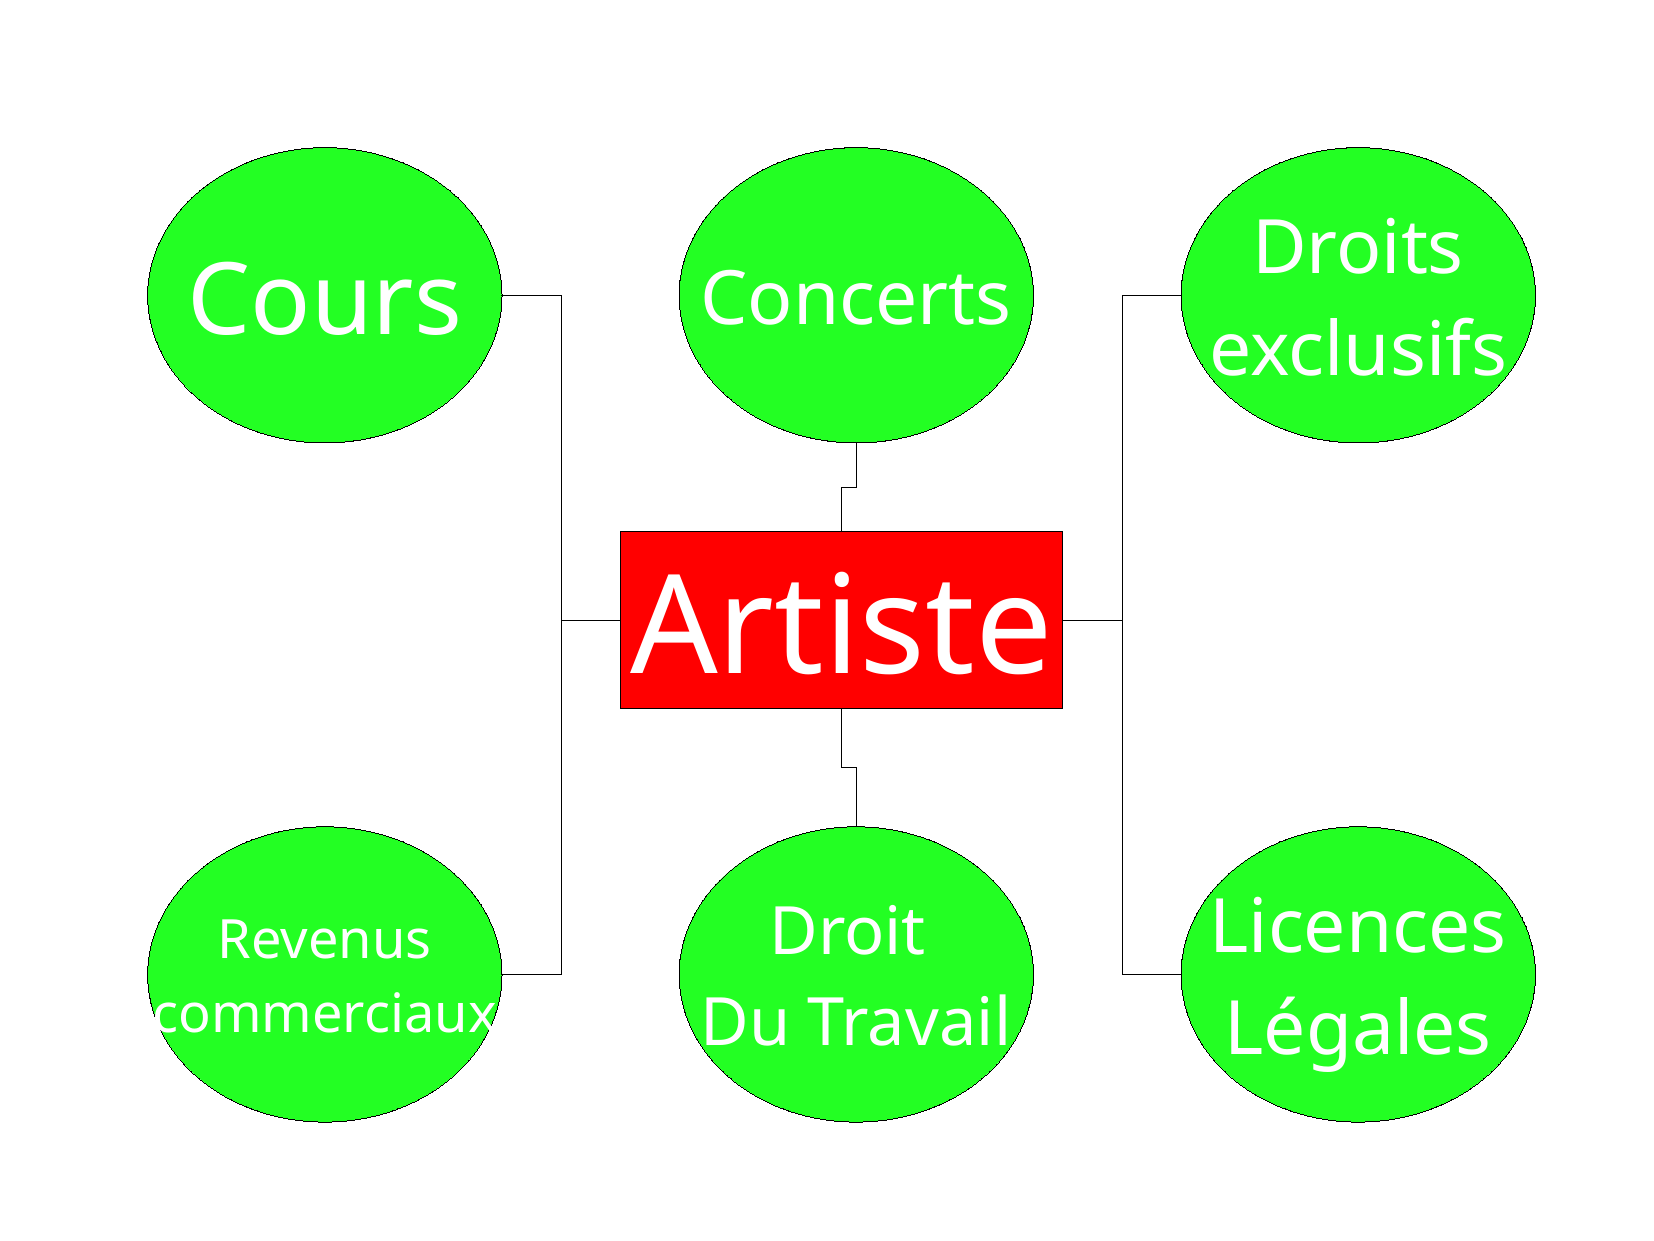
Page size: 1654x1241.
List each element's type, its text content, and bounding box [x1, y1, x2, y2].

text_box Artiste [620, 531, 1063, 709]
text_box Concerts [679, 147, 1034, 443]
text_box Cours [147, 147, 503, 443]
text_box Droits exclusifs [1181, 147, 1536, 443]
text_box Licences Légales [1181, 826, 1536, 1123]
text_box Revenus commerciaux [147, 826, 503, 1123]
text_box Droit Du Travail [679, 826, 1034, 1123]
